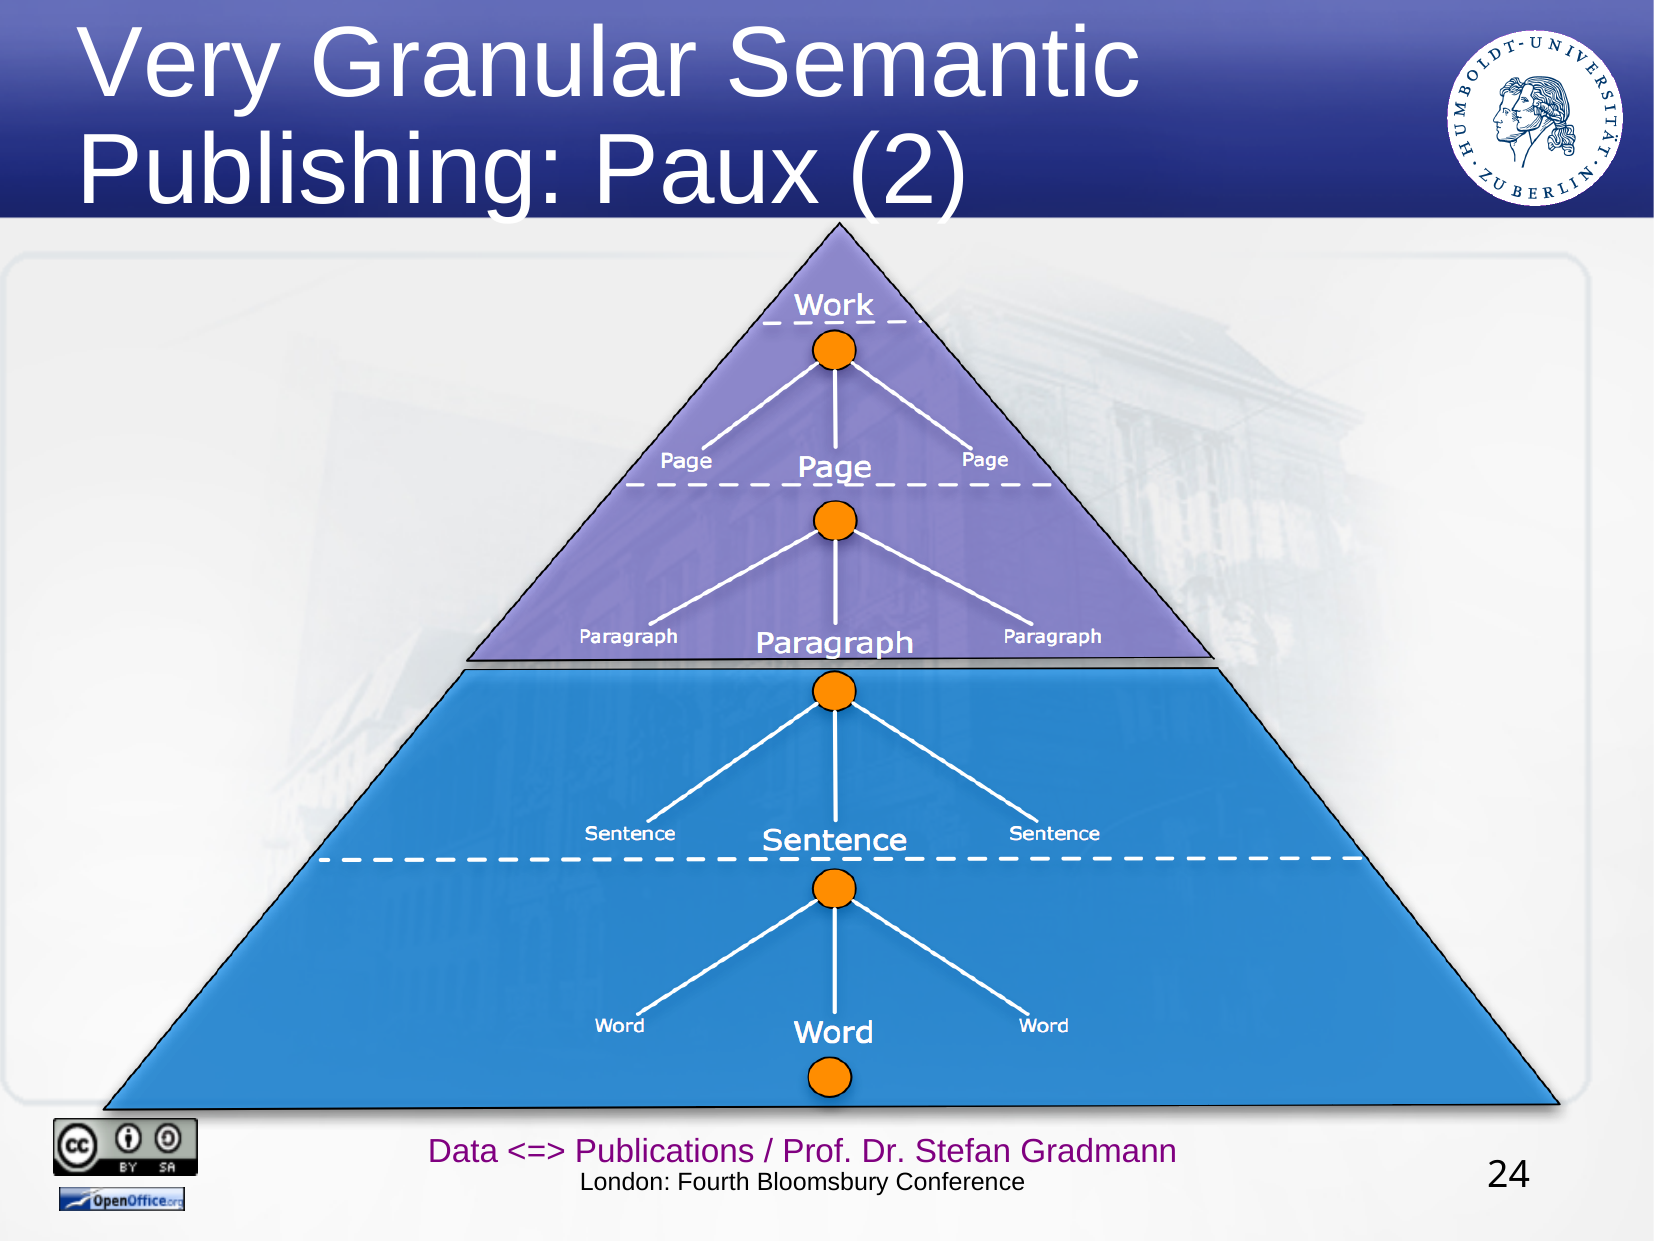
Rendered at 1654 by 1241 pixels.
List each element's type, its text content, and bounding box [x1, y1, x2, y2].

picture [0, 0, 1654, 1241]
title Very Granular Semantic Publishing: Paux (2) [76, 0, 1554, 236]
